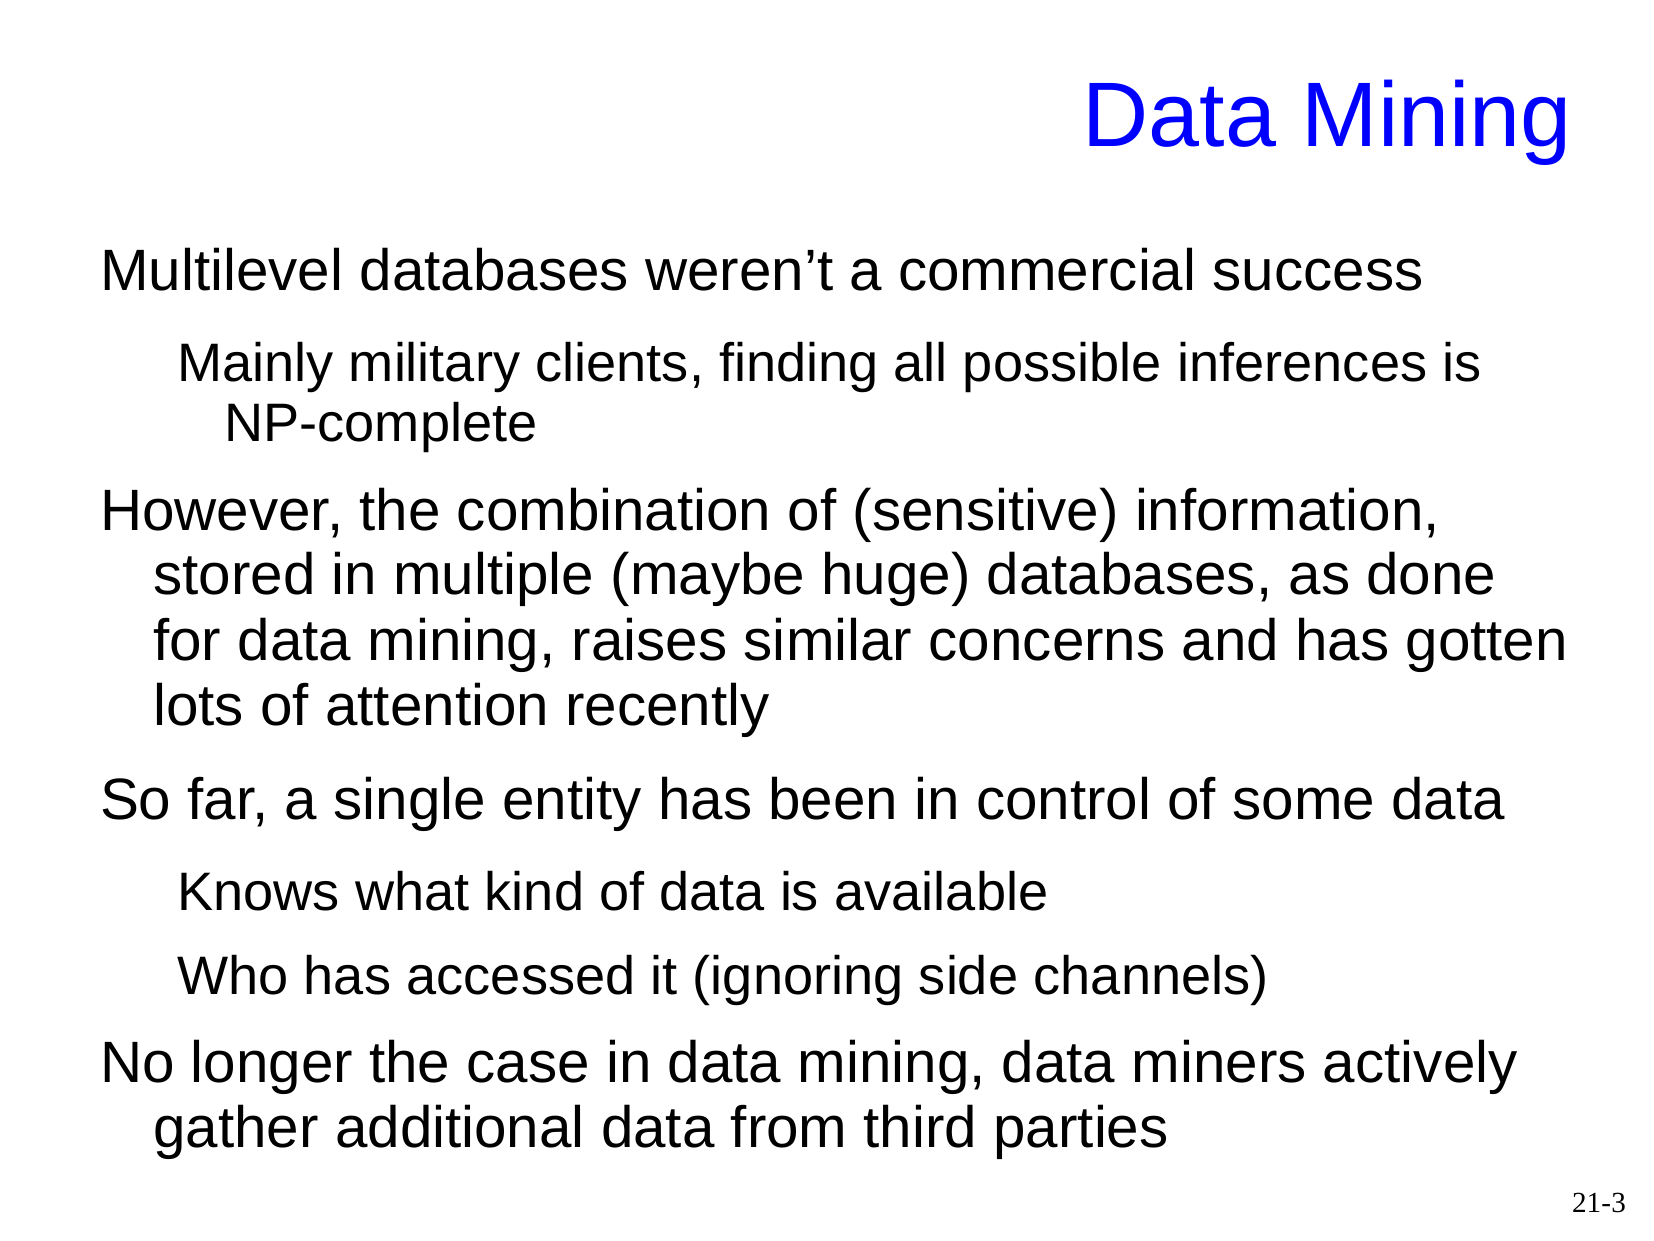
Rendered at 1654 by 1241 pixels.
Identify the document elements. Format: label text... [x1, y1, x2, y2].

list Multilevel databases weren’t a commercial success Mainly military clients, finding all possible inferences is NP-complete However, the combination of (sensitive) information, stored in multiple (maybe huge) databases, as done for data mining, raises similar concerns and has gotten lots of attention recently So far, a single entity has been in control of some data Knows what kind of data is available Who has accessed it (ignoring side channels) No longer the case in data mining, data miners actively gather additional data from third parties [82, 237, 1571, 1170]
title Data Mining [84, 11, 1573, 218]
